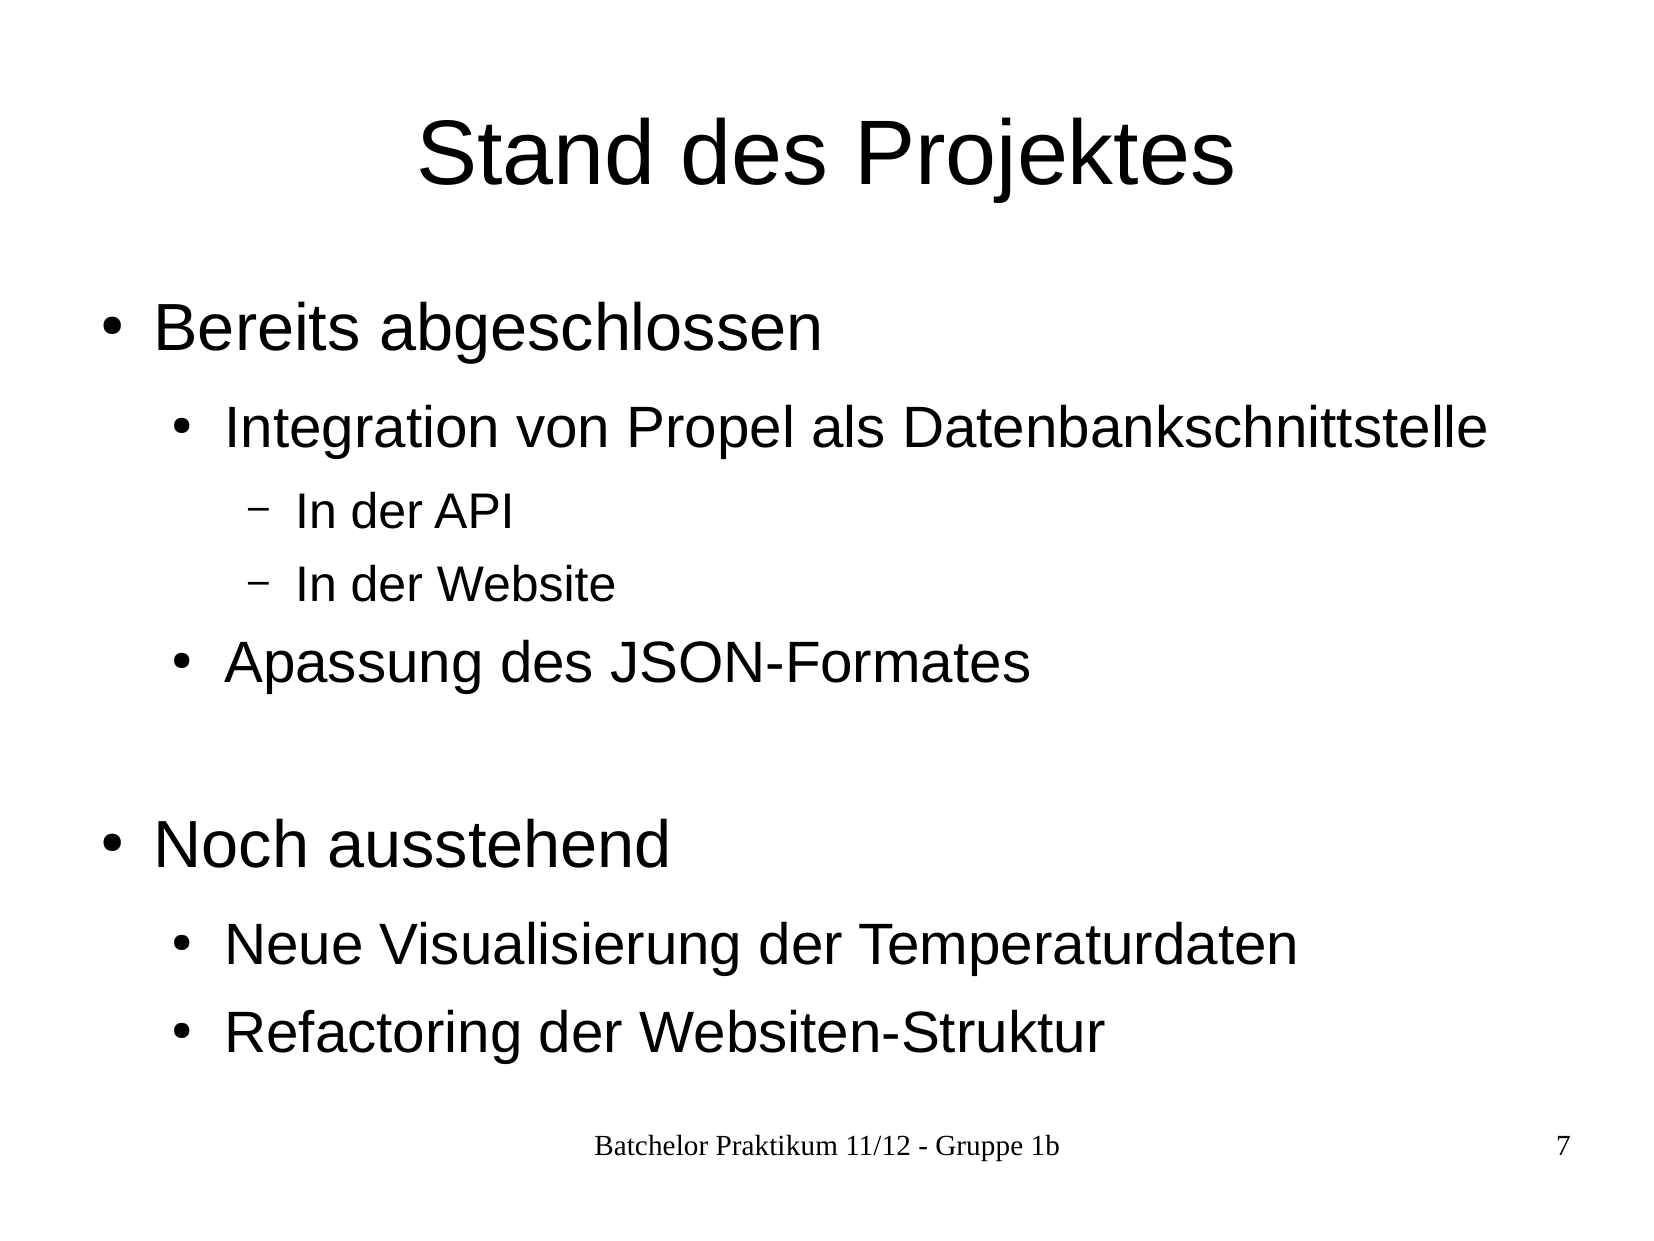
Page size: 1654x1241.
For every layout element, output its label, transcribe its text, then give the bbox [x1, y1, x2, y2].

title Stand des Projektes [82, 49, 1571, 257]
list Bereits abgeschlossen Integration von Propel als Datenbankschnittstelle In der API In der Website Apassung des JSON-Formates Noch ausstehend Neue Visualisierung der Temperaturdaten Refactoring der Websiten-Struktur [82, 290, 1571, 1094]
